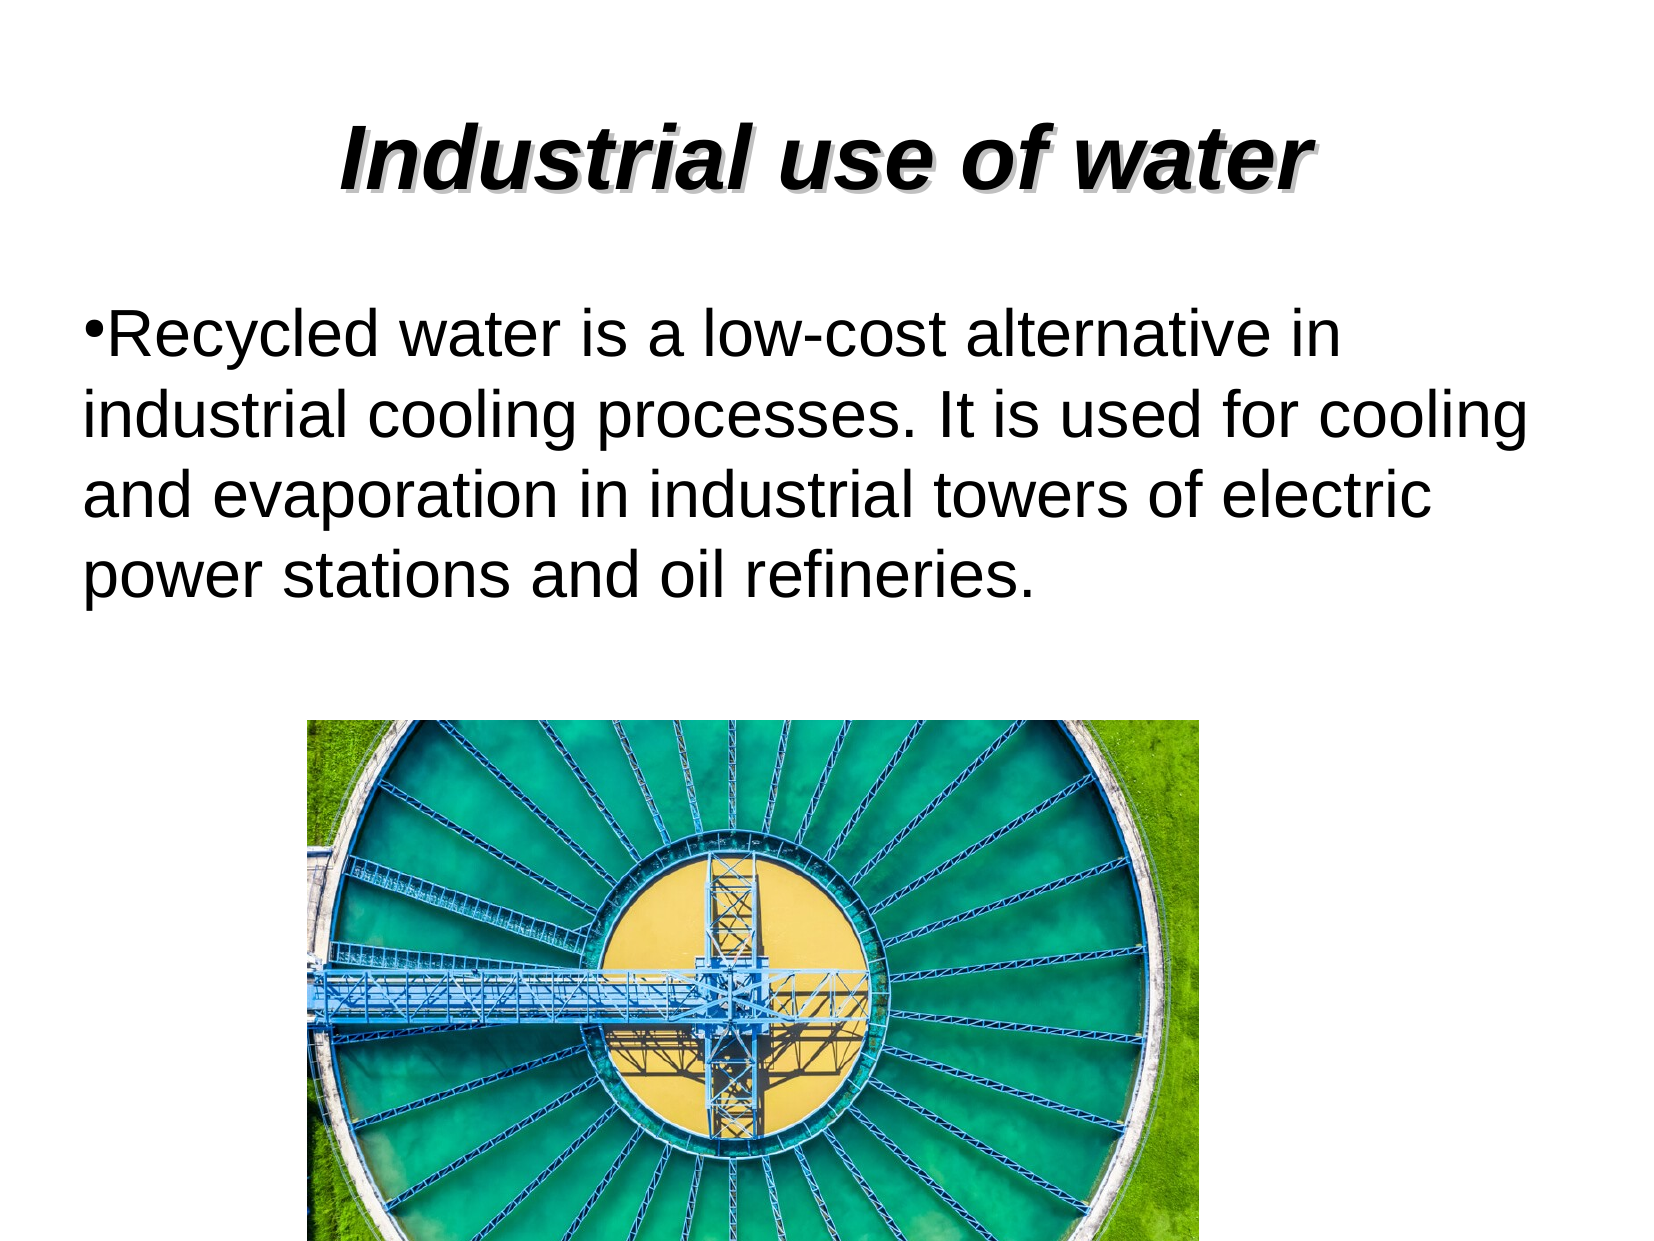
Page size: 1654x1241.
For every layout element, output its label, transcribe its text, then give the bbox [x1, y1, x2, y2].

list Recycled water is a low-cost alternative in industrial cooling processes. It is used for cooling and evaporation in industrial towers of electric power stations and oil refineries. [82, 290, 1571, 1109]
title Industrial use of water [82, 49, 1571, 257]
picture [307, 720, 1199, 1241]
